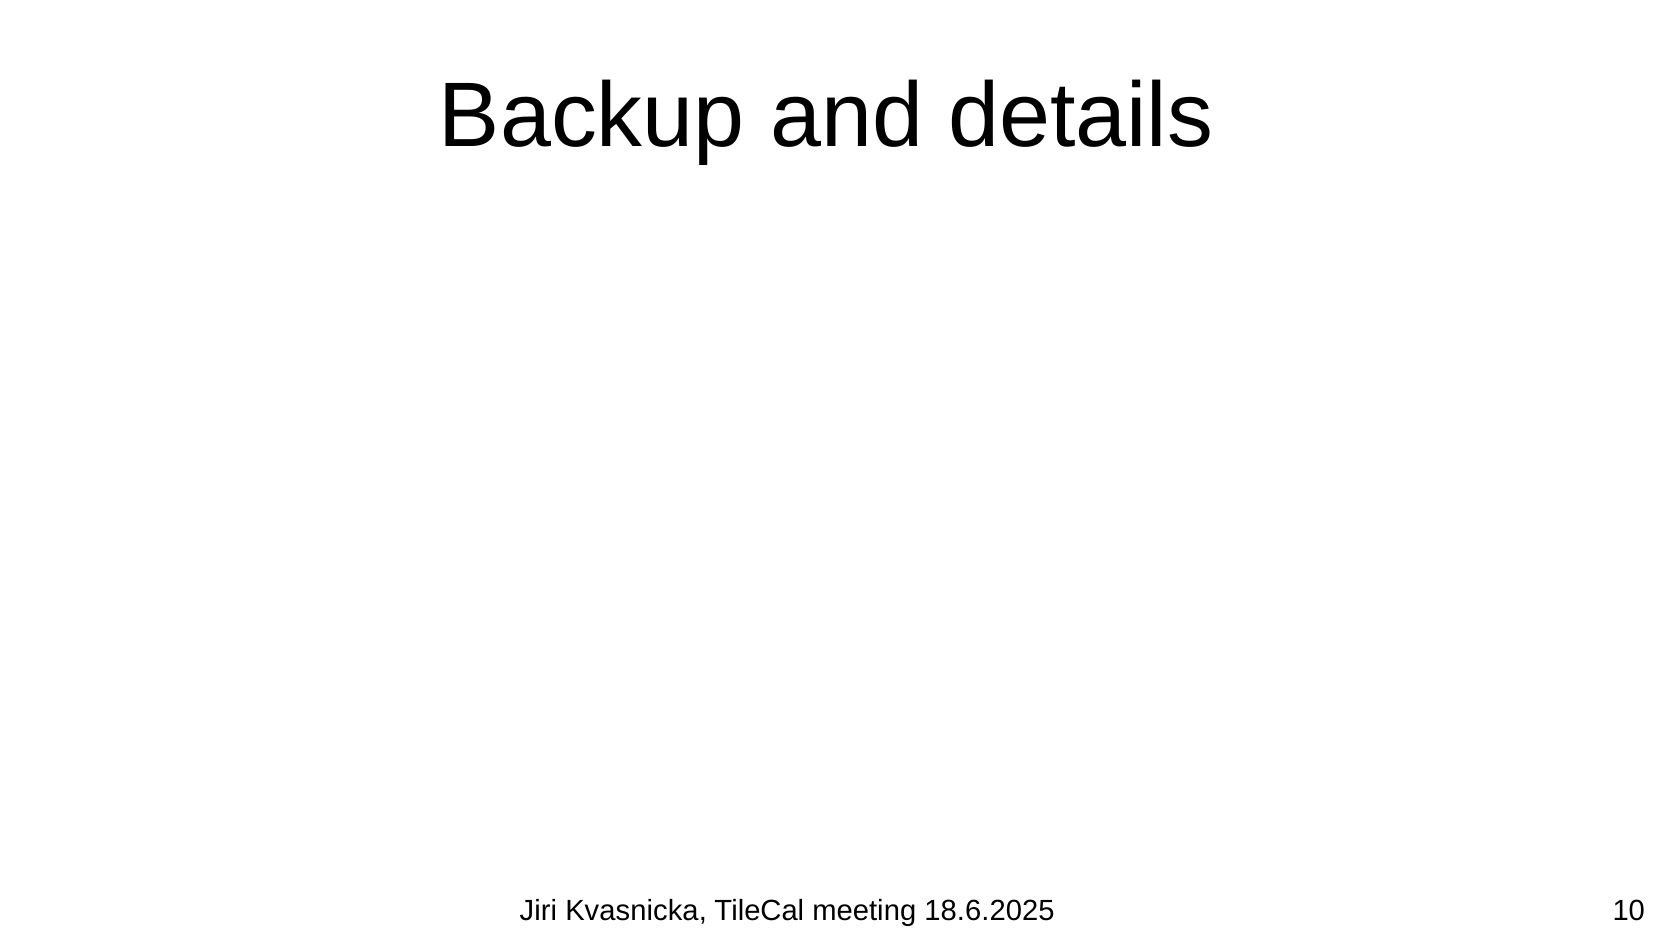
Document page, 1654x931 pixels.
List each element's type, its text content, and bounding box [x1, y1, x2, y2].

title Backup and details [82, 37, 1571, 193]
